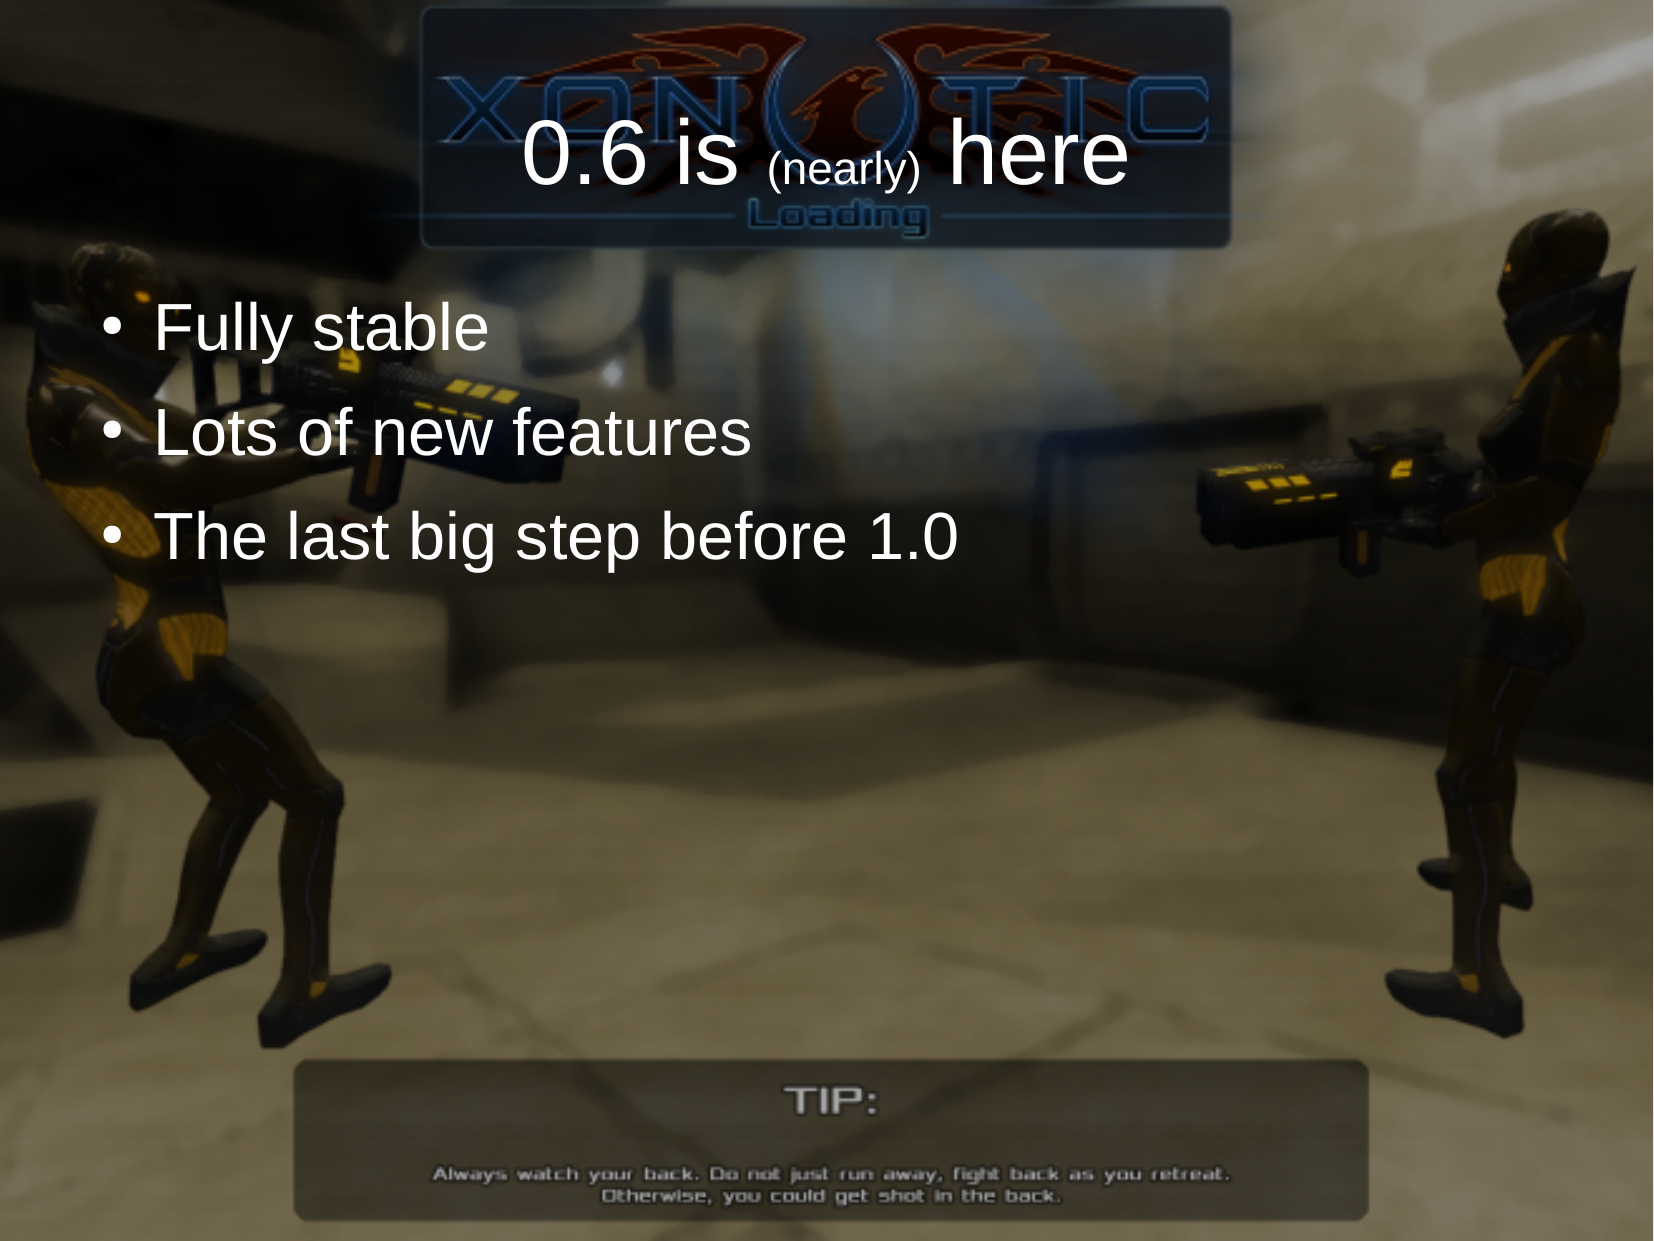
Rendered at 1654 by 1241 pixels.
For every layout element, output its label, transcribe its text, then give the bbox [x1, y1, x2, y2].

title 0.6 is (nearly) here [82, 49, 1571, 257]
picture [0, 0, 1654, 1241]
list Fully stable Lots of new features The last big step before 1.0 [82, 290, 1571, 1109]
